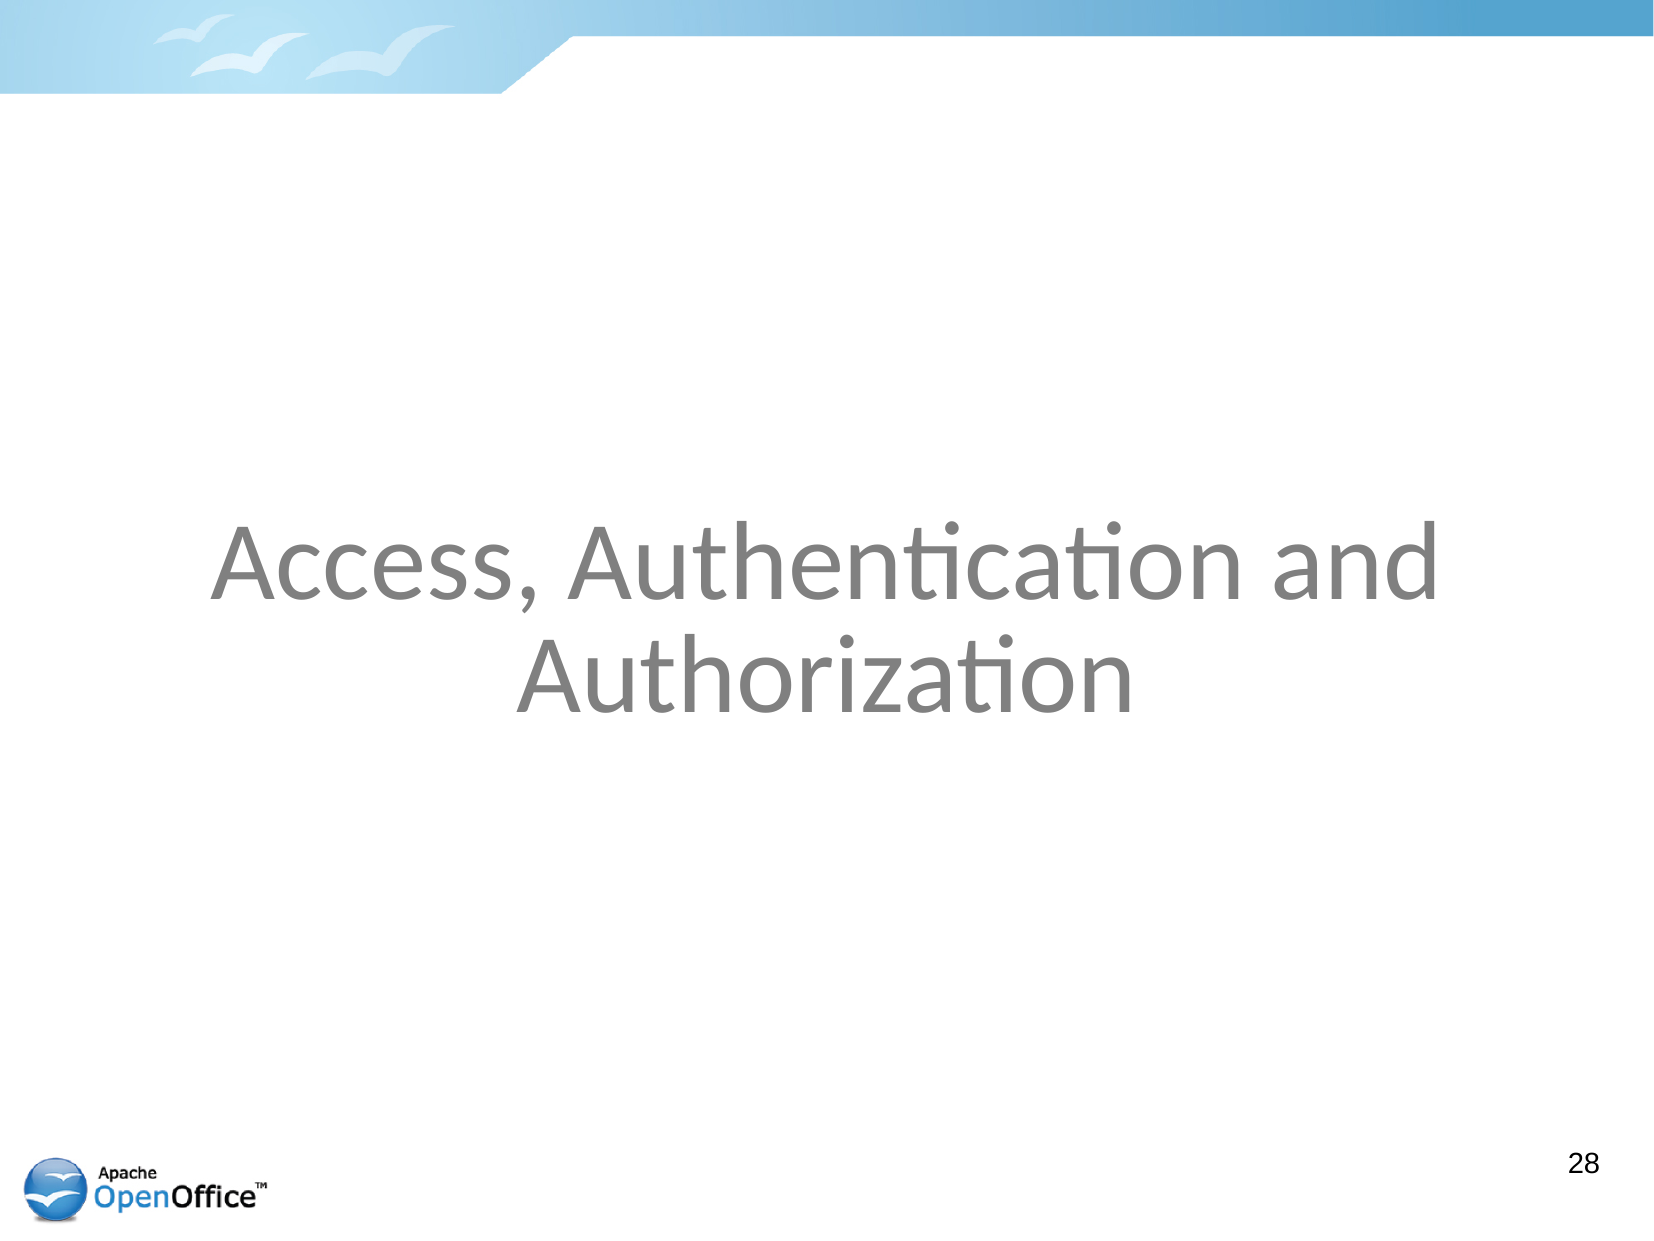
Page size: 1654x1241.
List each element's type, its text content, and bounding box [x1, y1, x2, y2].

list Access, Authentication and Authorization [82, 372, 1571, 968]
picture [0, 0, 1654, 1241]
